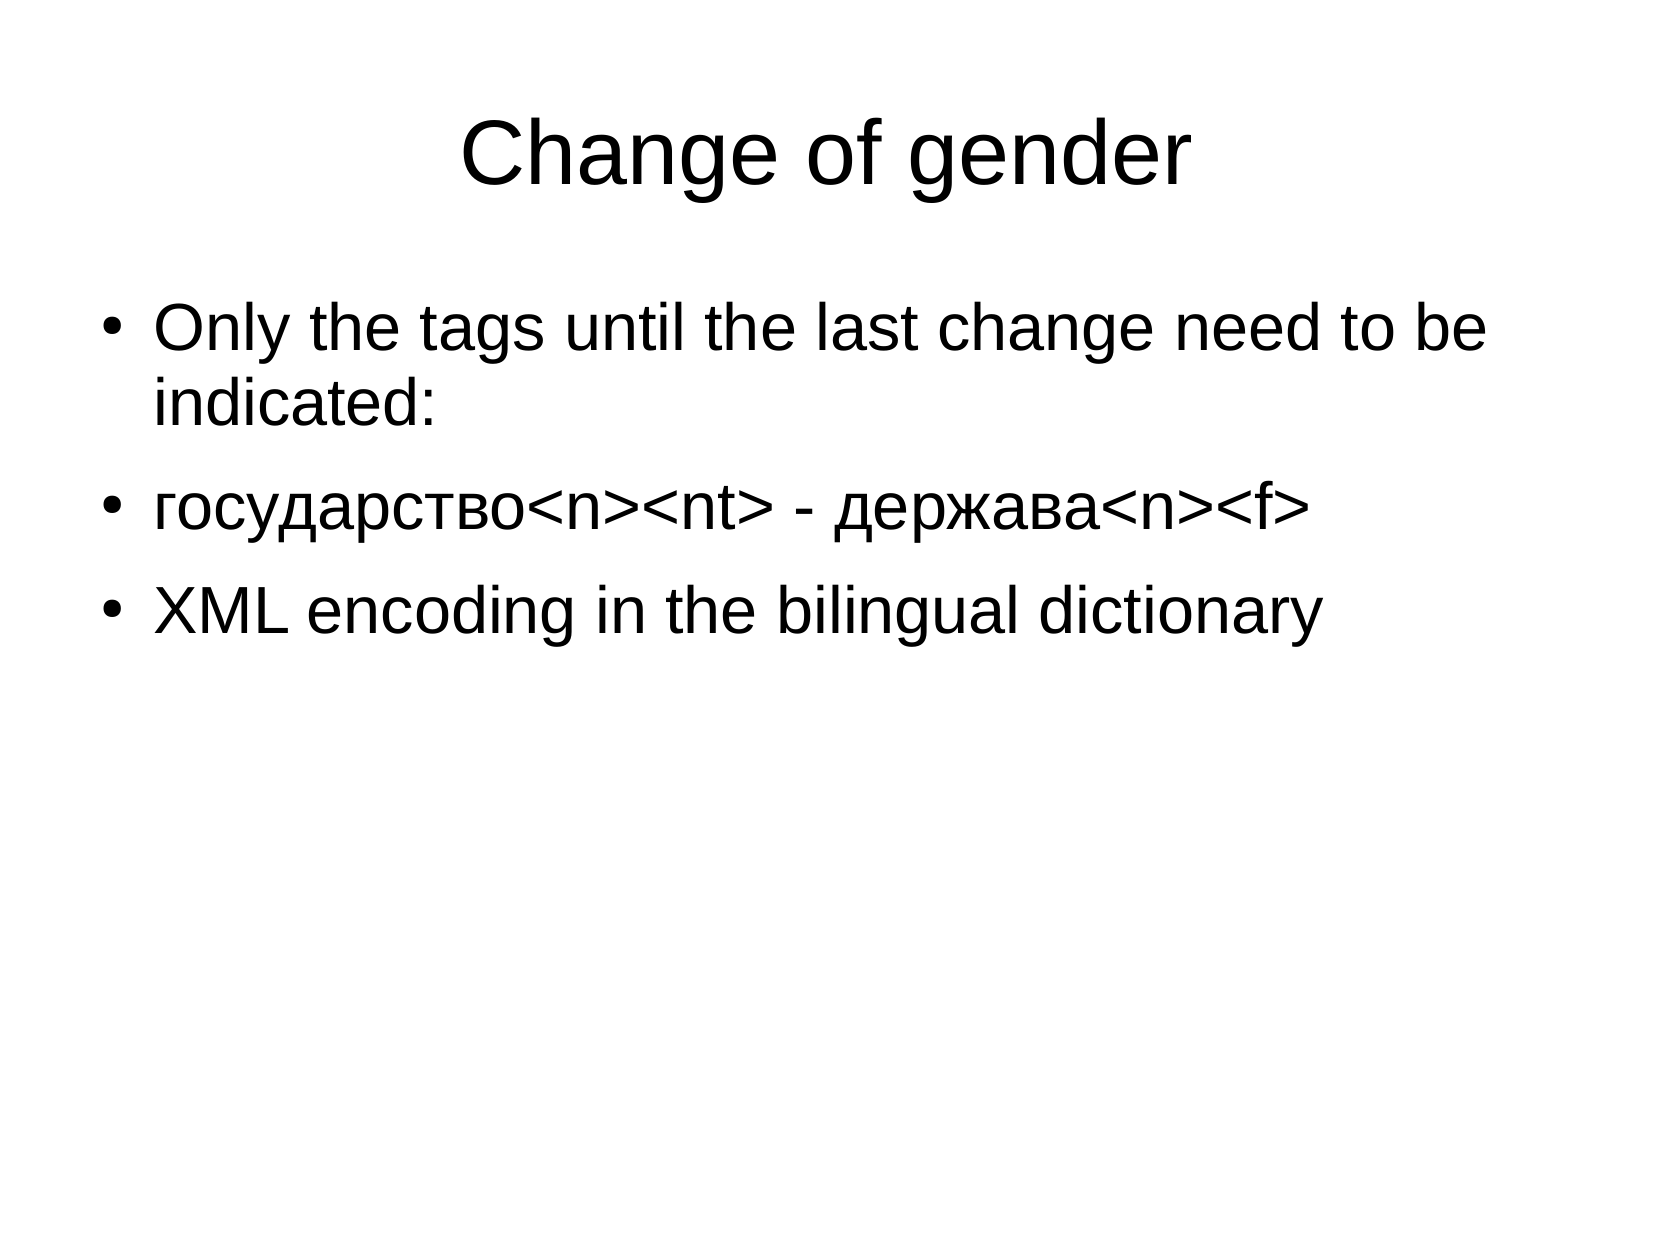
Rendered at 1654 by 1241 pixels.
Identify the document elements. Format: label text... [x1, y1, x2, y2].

title Change of gender [82, 56, 1571, 250]
list Only the tags until the last change need to be indicated: государство<n><nt> - держава<n><f> XML encoding in the bilingual dictionary [82, 290, 1571, 1094]
